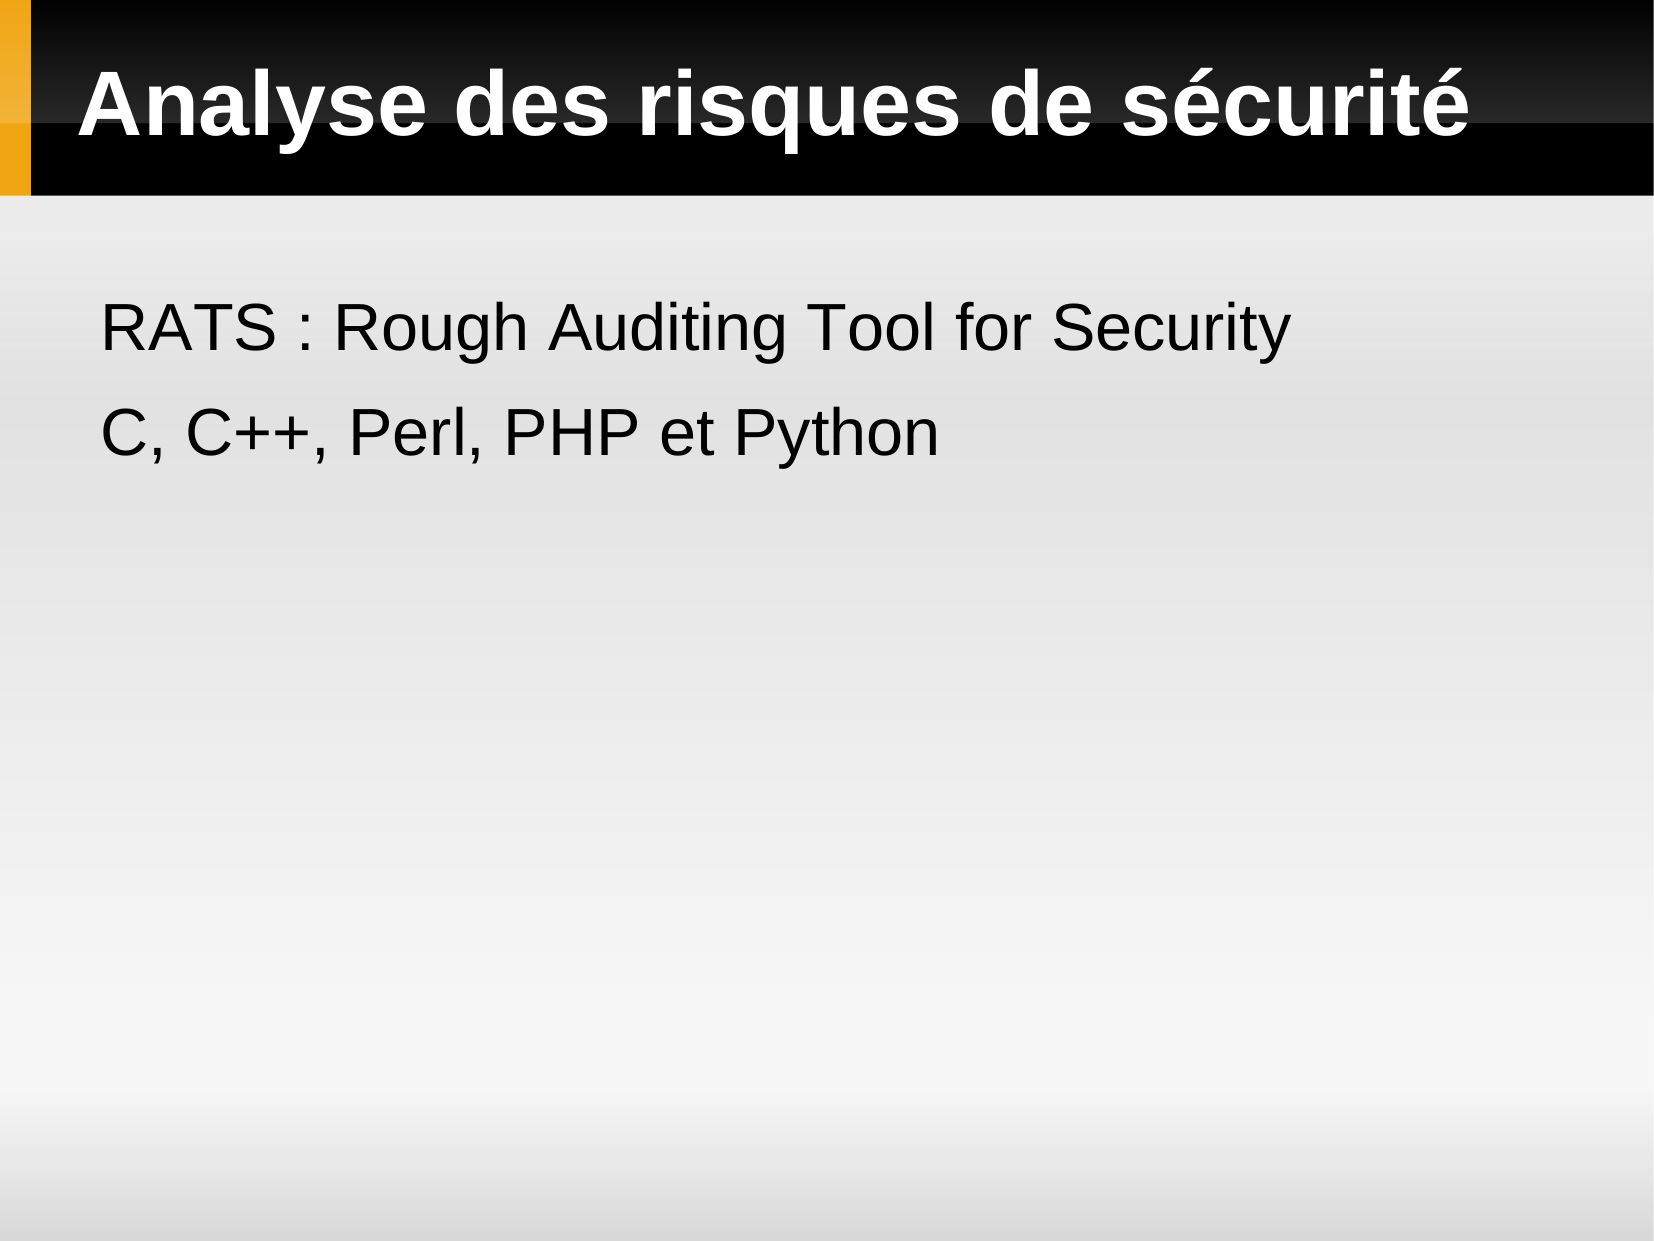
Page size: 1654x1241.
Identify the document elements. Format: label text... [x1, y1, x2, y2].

title Analyse des risques de sécurité [76, 7, 1565, 200]
picture [0, 0, 1654, 1241]
list RATS : Rough Auditing Tool for Security C, C++, Perl, PHP et Python [82, 290, 1571, 1094]
